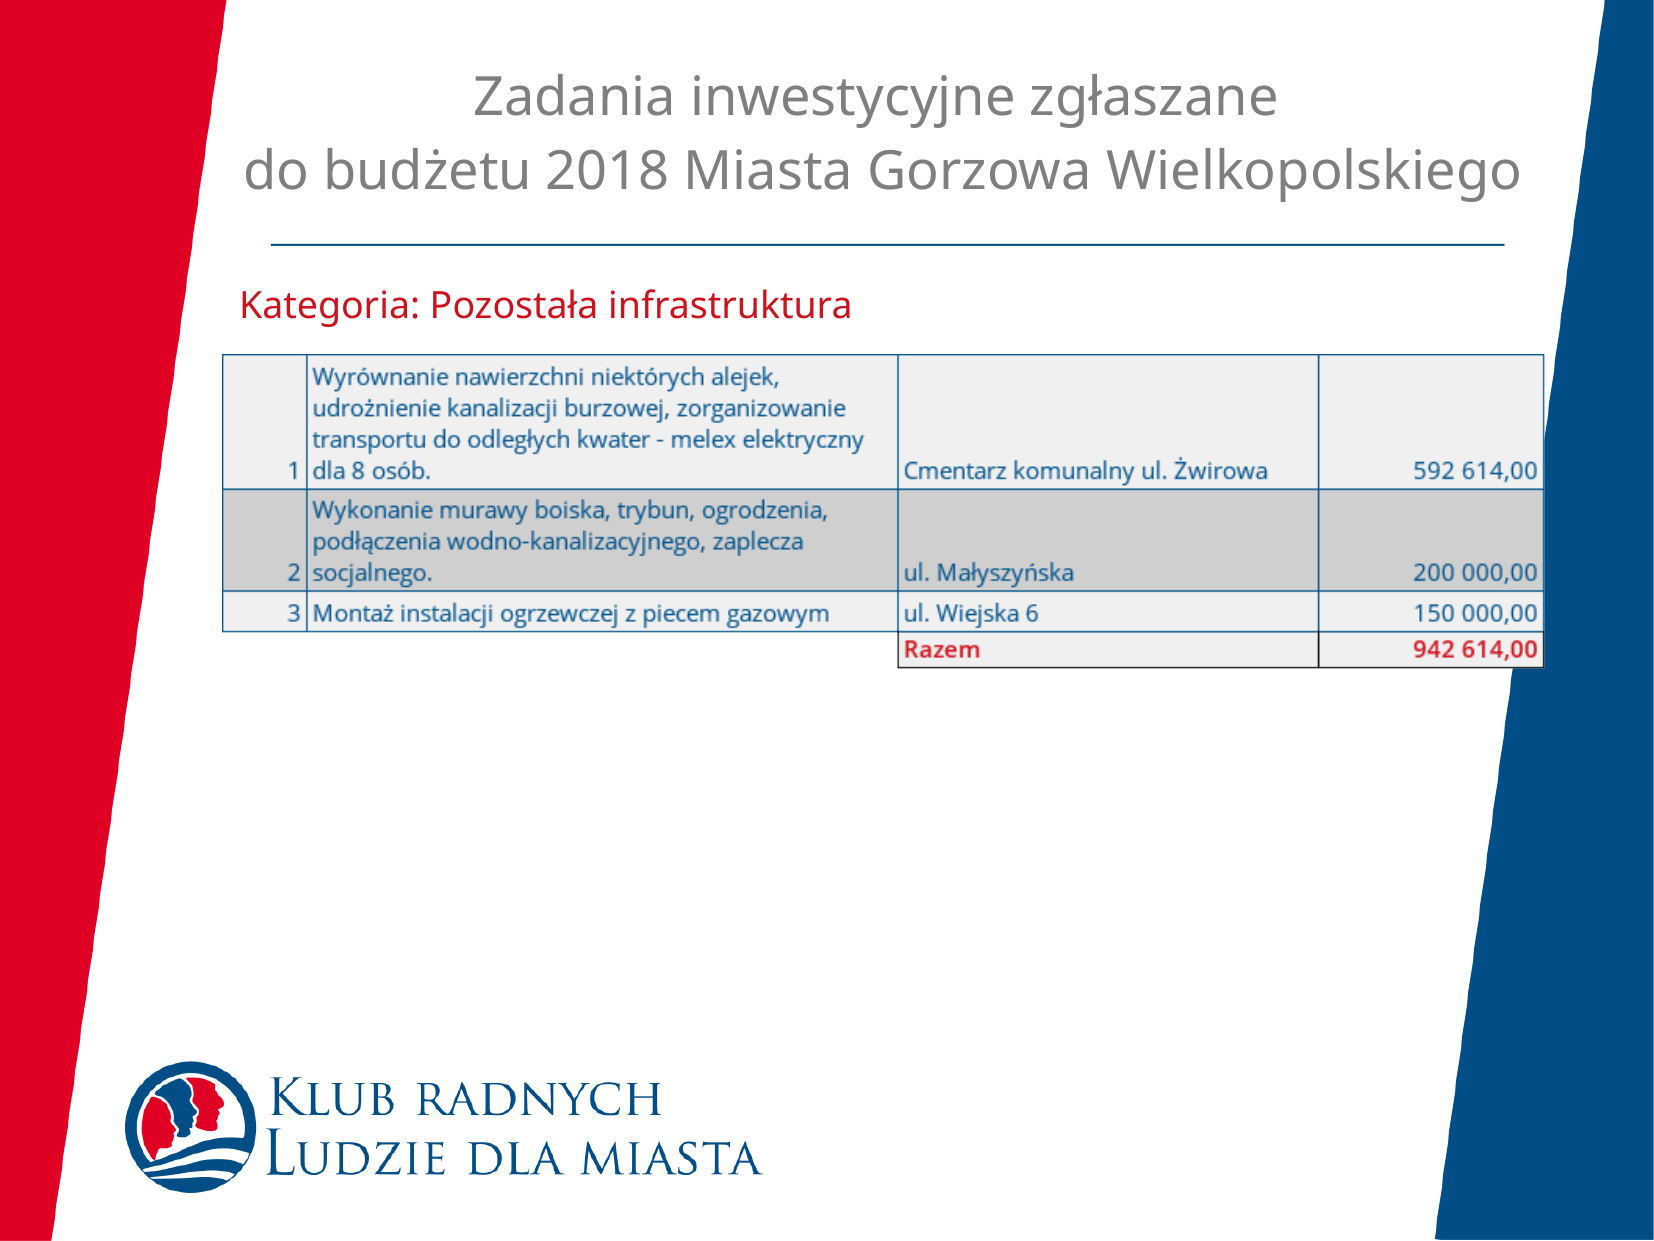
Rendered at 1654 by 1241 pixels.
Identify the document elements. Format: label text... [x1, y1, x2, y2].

text_box Kategoria: Pozostała infrastruktura [224, 271, 1229, 338]
title Zadania inwestycyjne zgłaszane do budżetu 2018 Miasta Gorzowa Wielkopolskiego [155, 47, 1597, 216]
picture [0, 0, 1654, 1241]
